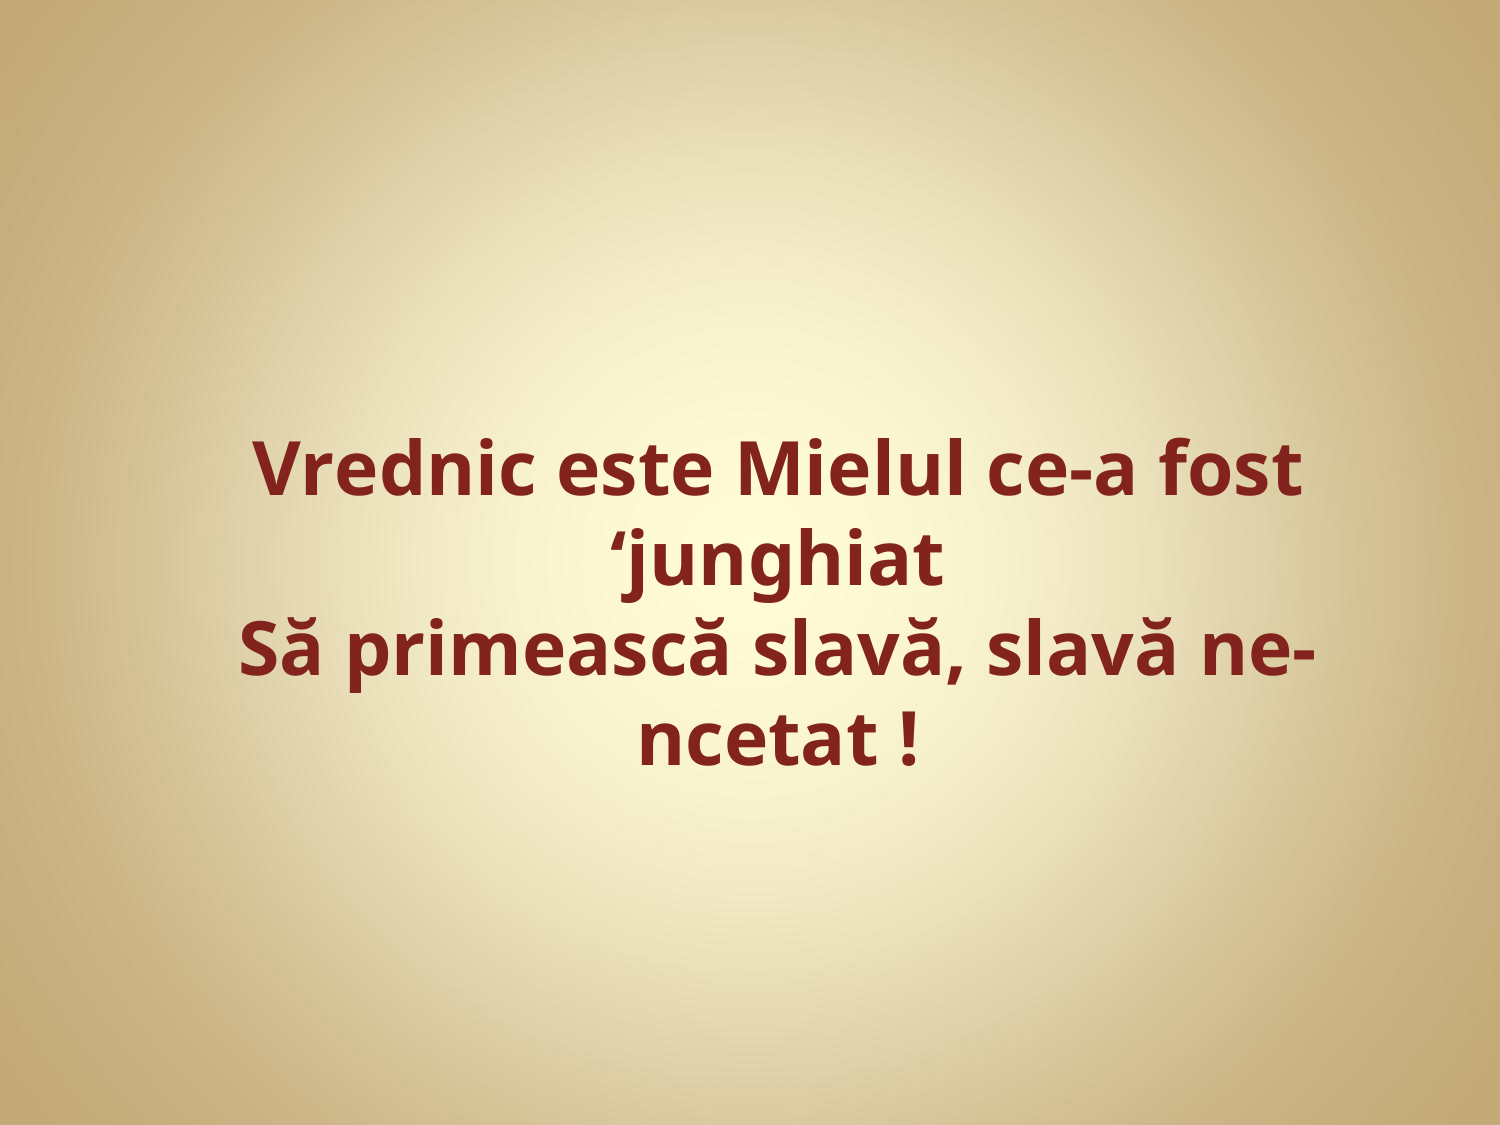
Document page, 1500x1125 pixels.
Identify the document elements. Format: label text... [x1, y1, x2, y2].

list Vrednic este Mielul ce-a fost ‘junghiat Să primească slavă, slavă ne-ncetat ! [137, 412, 1419, 610]
picture [0, 0, 1500, 1125]
